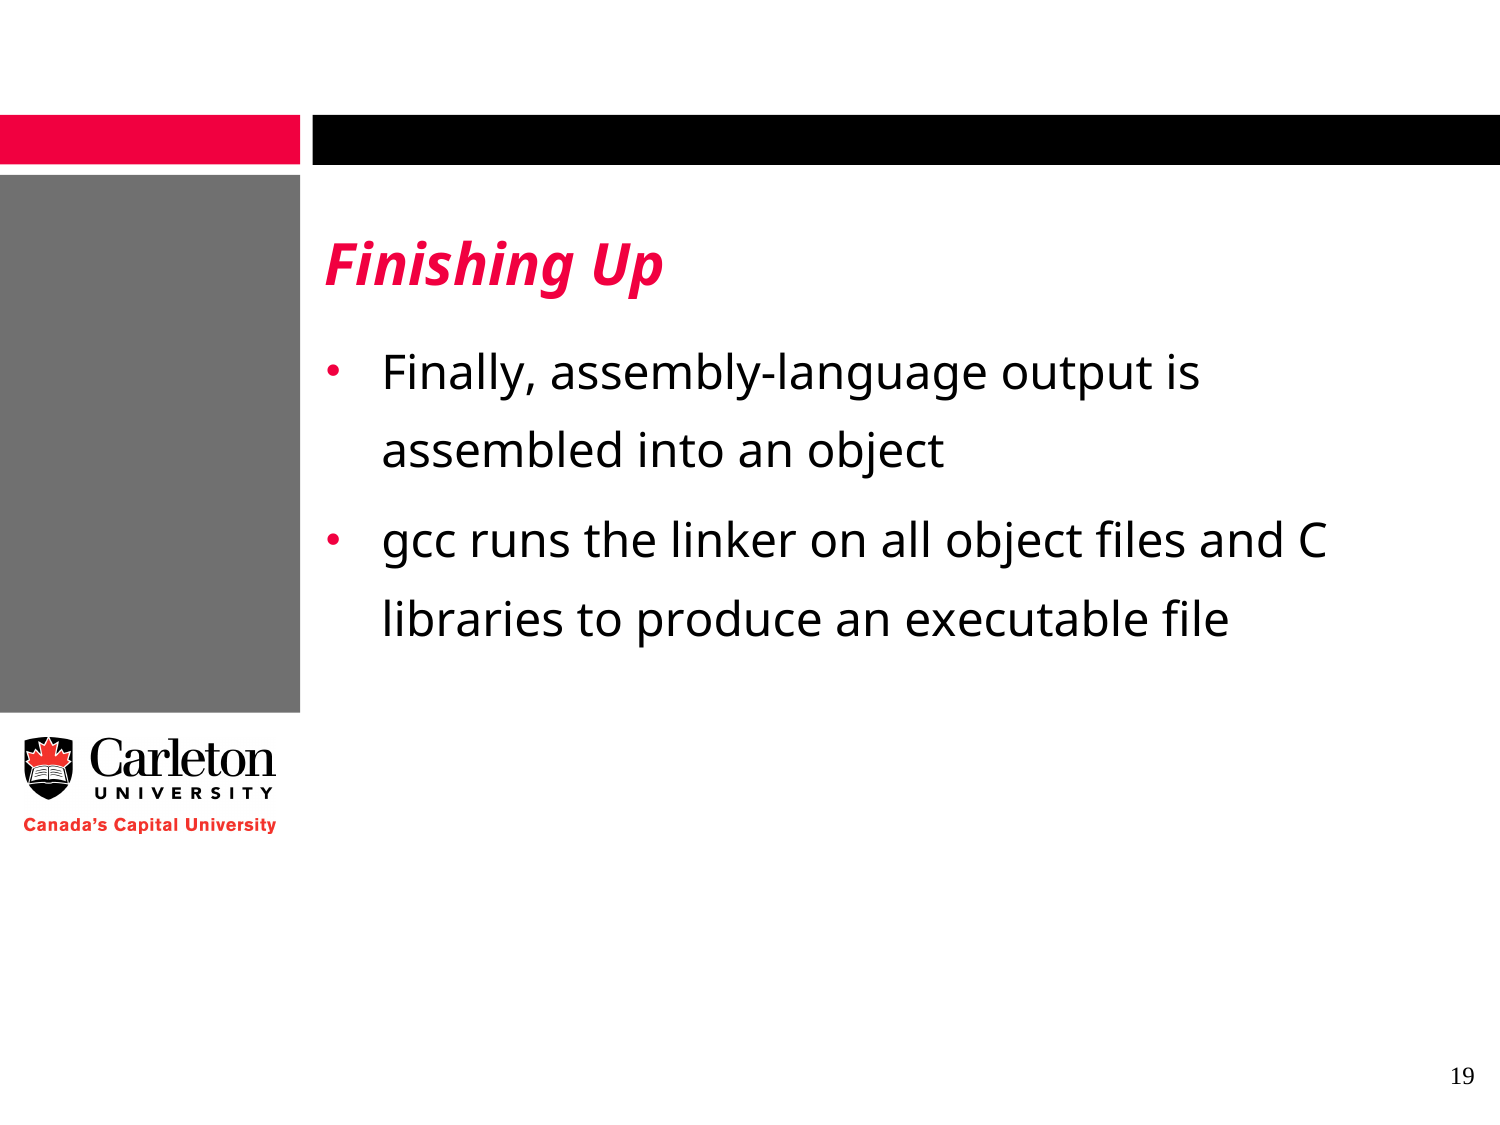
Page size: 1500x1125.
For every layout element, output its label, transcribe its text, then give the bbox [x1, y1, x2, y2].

list Finally, assembly-language output is assembled into an object gcc runs the linker on all object files and C libraries to produce an executable file [324, 324, 1450, 1053]
title Finishing Up [324, 194, 1450, 324]
picture [24, 737, 276, 834]
